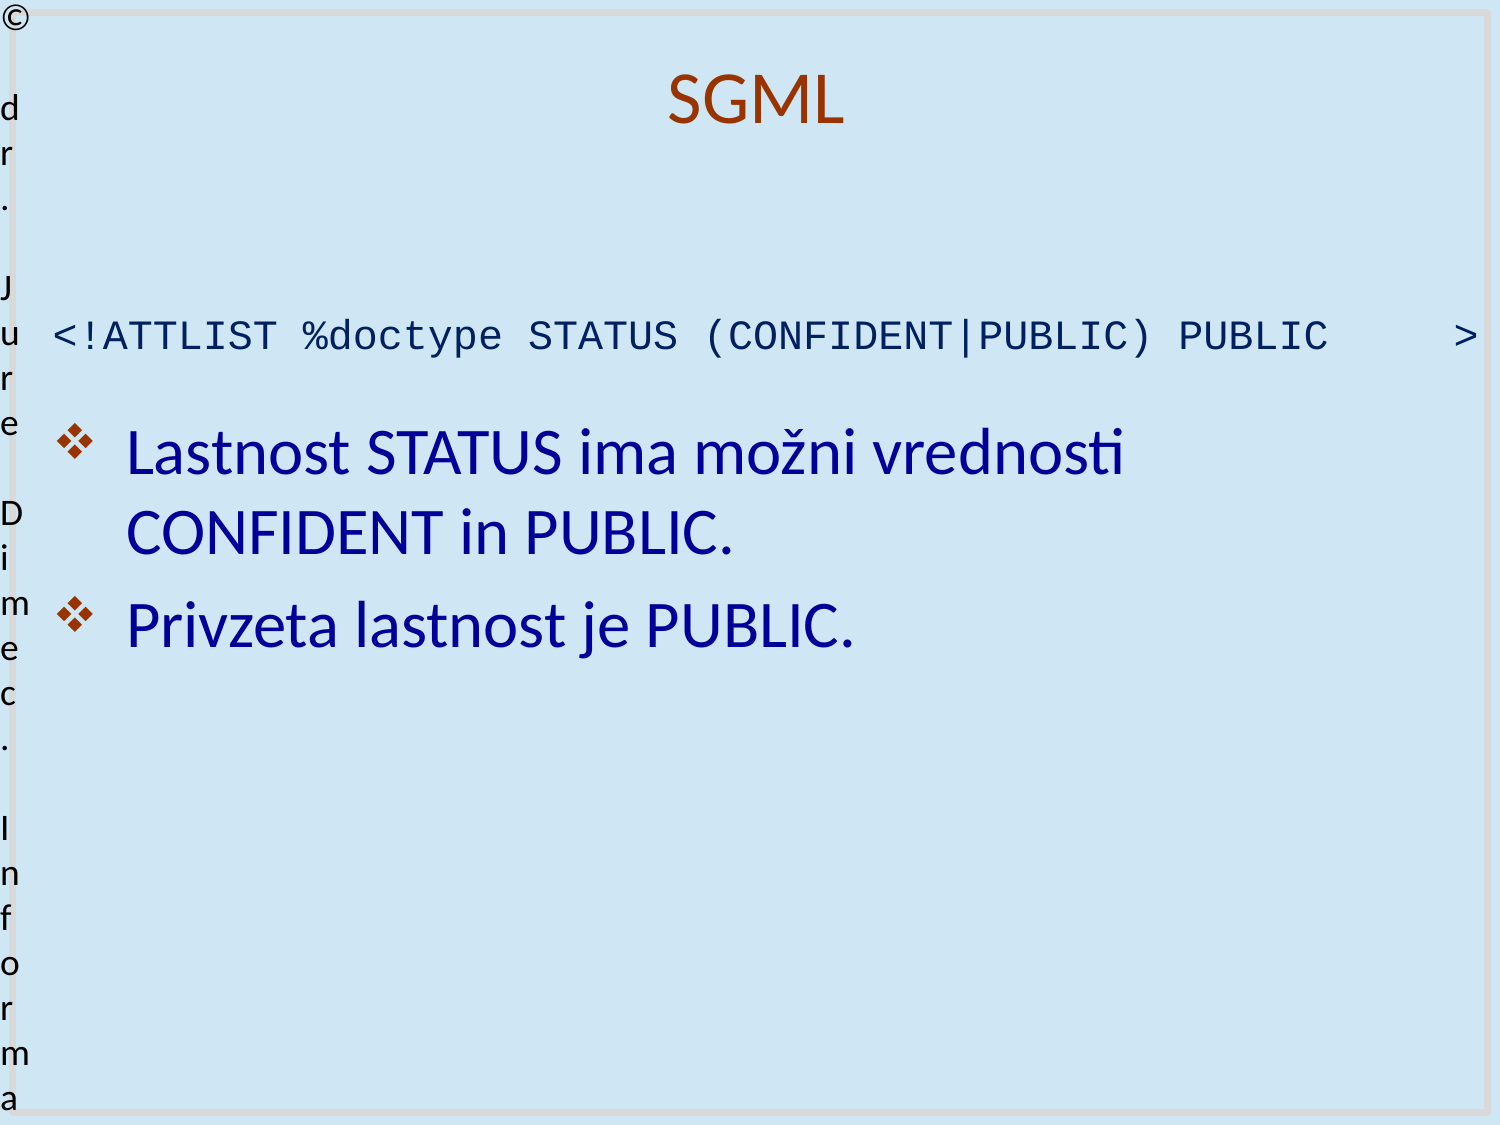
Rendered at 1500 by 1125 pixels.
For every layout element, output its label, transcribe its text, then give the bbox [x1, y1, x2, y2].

list Lastnost STATUS ima možni vrednosti CONFIDENT in PUBLIC. Privzeta lastnost je PUBLIC. [37, 399, 1475, 1050]
title SGML [37, 37, 1475, 150]
text_box <!ATTLIST %doctype STATUS (CONFIDENT|PUBLIC) PUBLIC > [37, 299, 1493, 365]
